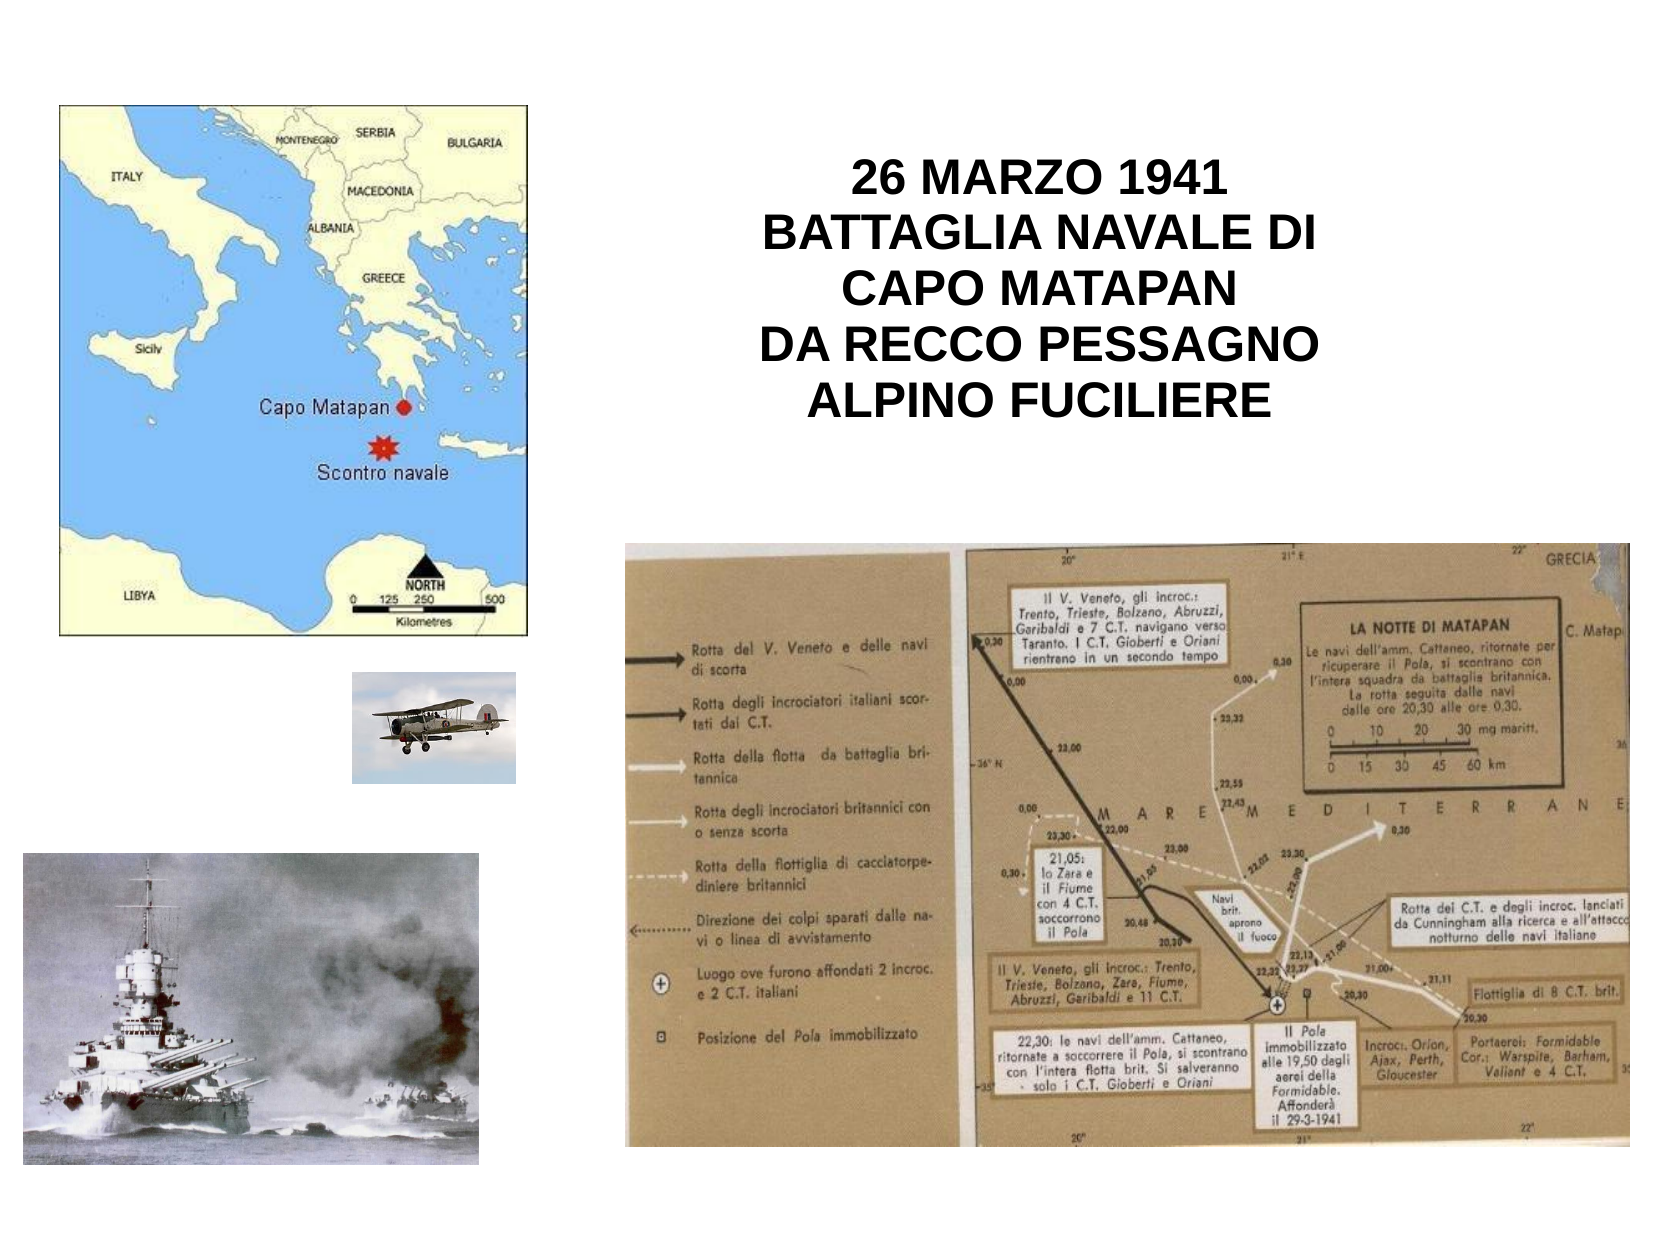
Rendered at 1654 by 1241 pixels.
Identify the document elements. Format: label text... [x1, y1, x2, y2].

picture [625, 543, 1630, 1147]
picture [59, 105, 528, 638]
text_box 26 MARZO 1941 BATTAGLIA NAVALE DI CAPO MATAPAN DA RECCO PESSAGNO ALPINO FUCILIERE [744, 141, 1336, 436]
picture [352, 672, 516, 784]
picture [23, 853, 479, 1165]
